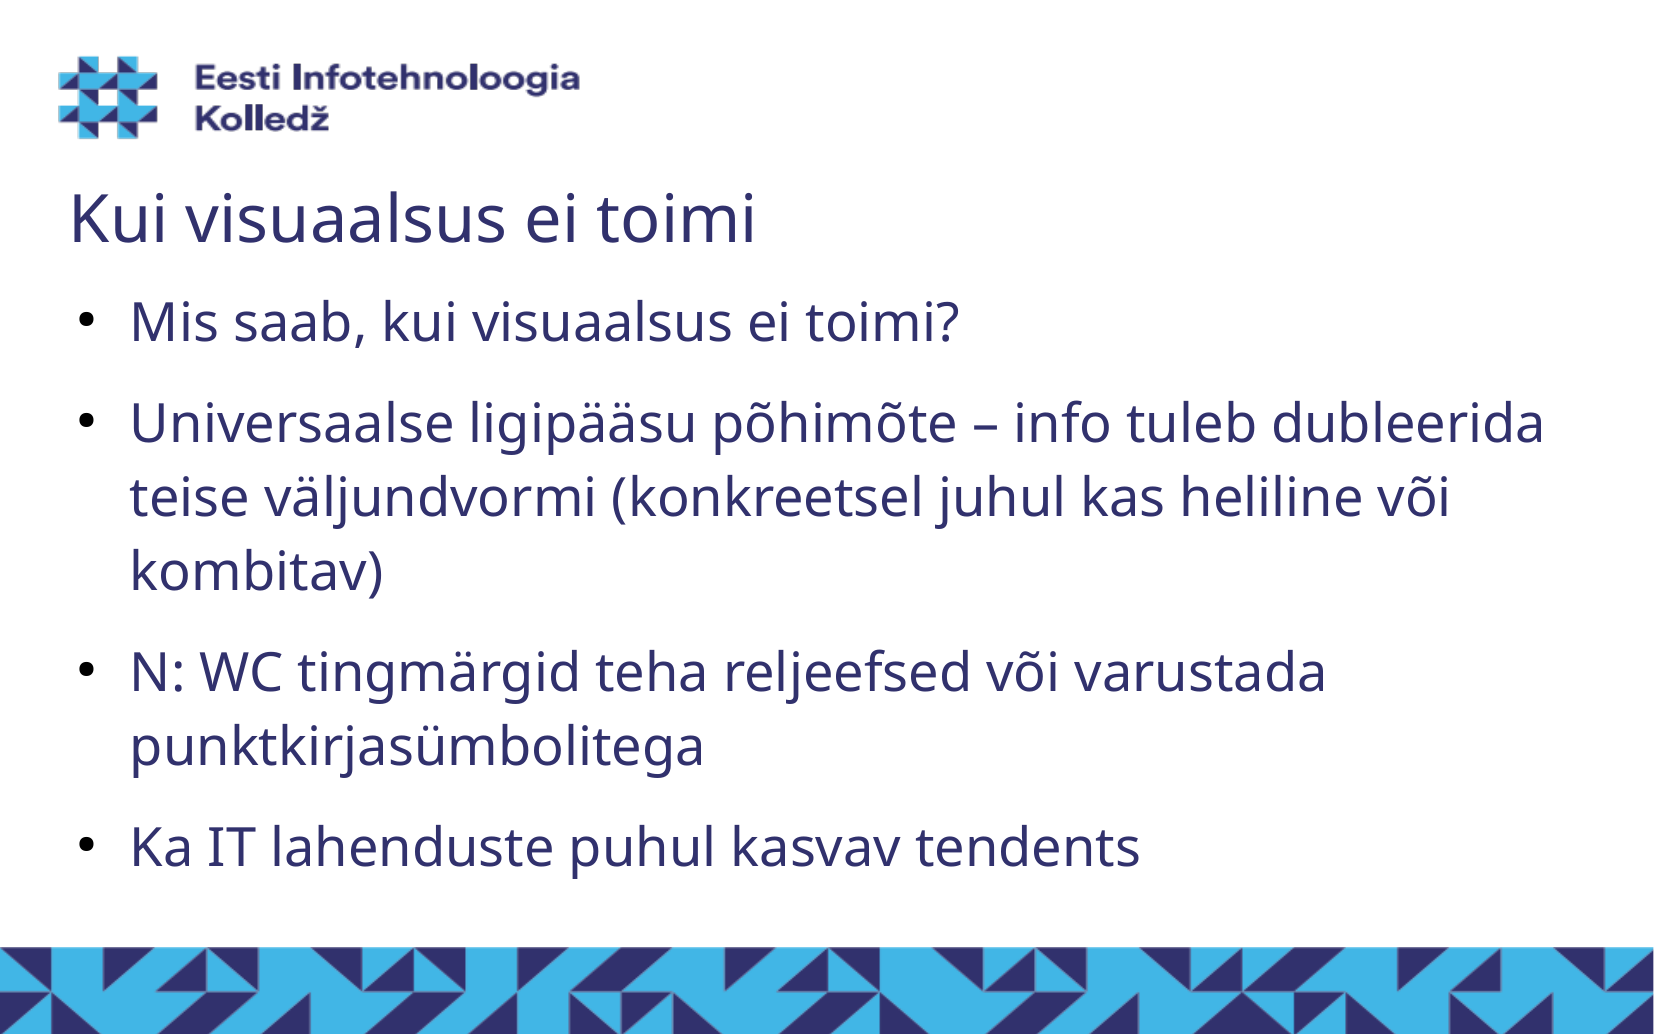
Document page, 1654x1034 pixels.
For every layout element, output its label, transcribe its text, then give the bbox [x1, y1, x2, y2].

title Kui visuaalsus ei toimi [68, 147, 1536, 283]
list Mis saab, kui visuaalsus ei toimi? Universaalse ligipääsu põhimõte – info tuleb dubleerida teise väljundvormi (konkreetsel juhul kas heliline või kombitav) N: WC tingmärgid teha reljeefsed või varustada punktkirjasümbolitega Ka IT lahenduste puhul kasvav tendents [59, 283, 1595, 936]
